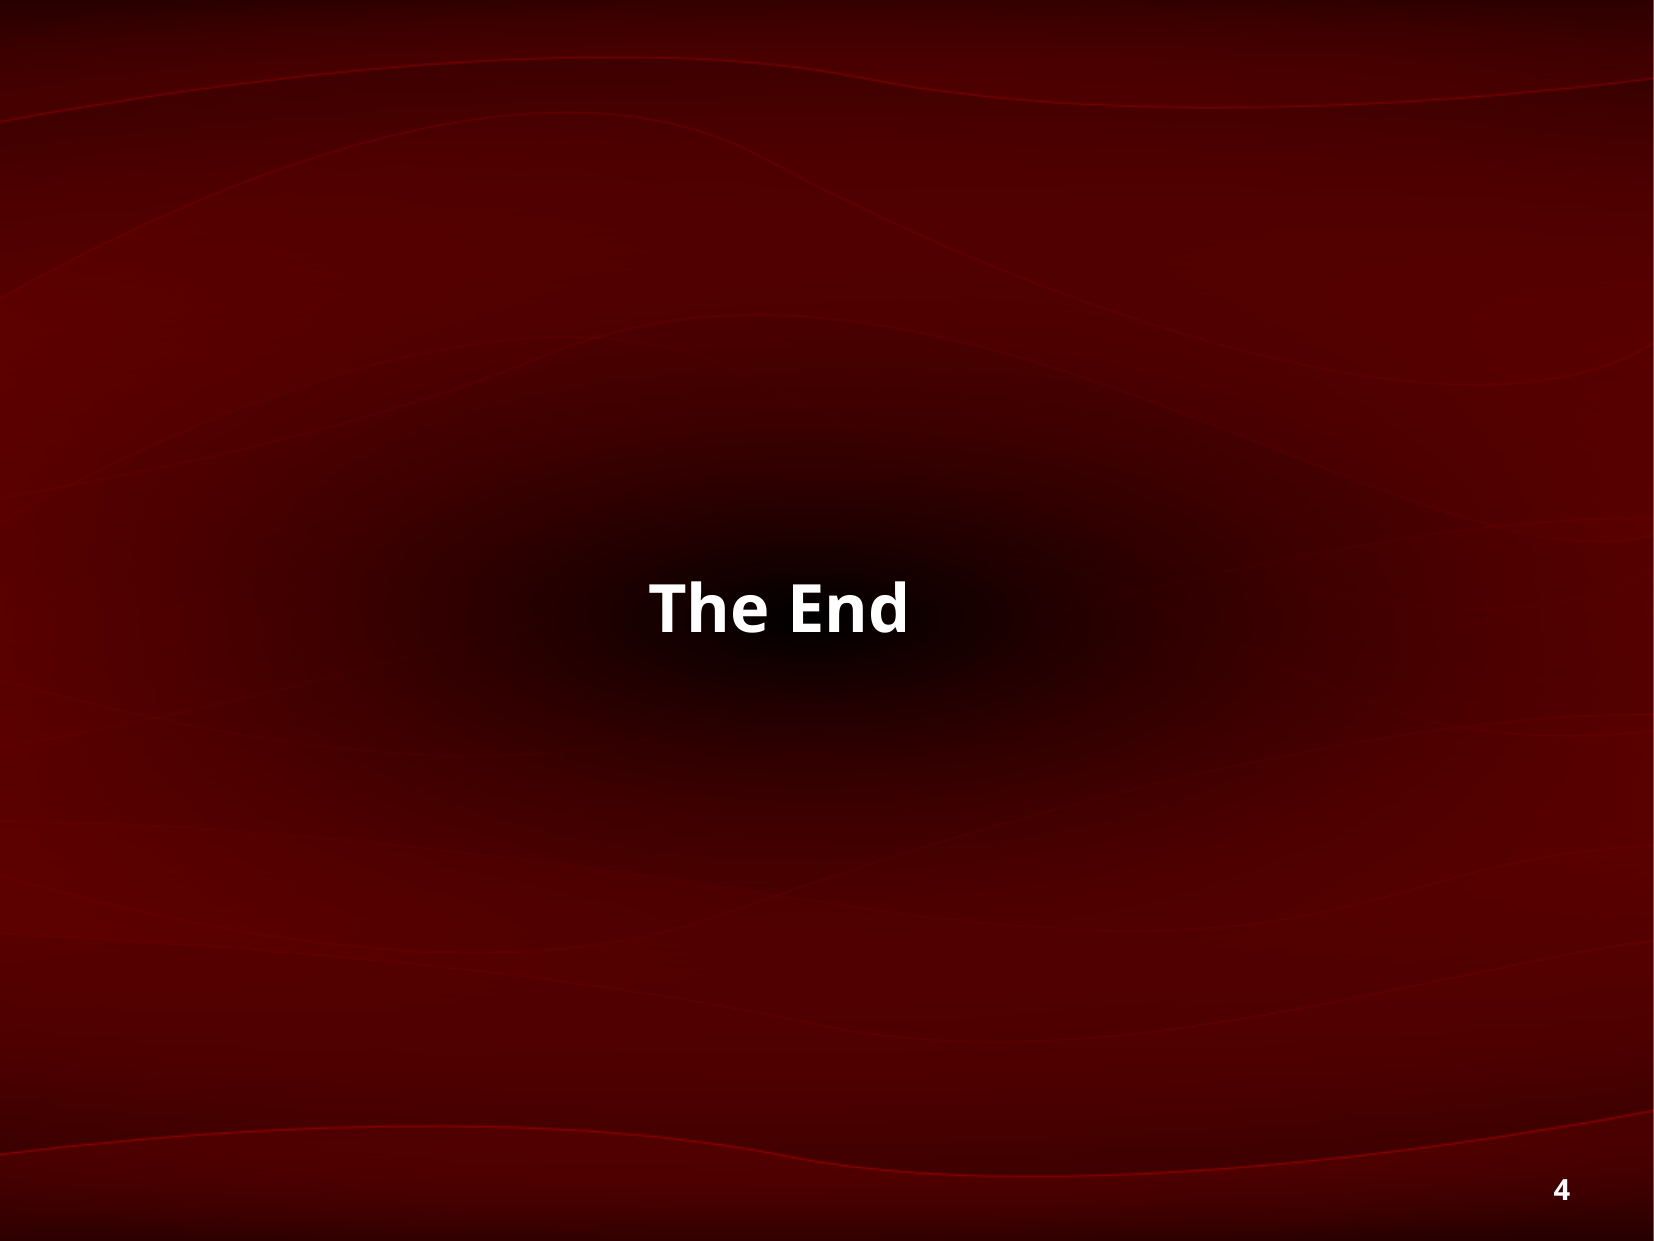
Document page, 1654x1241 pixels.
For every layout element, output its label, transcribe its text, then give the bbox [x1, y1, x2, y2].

text_box The End [633, 558, 963, 655]
picture [0, 0, 1654, 1241]
